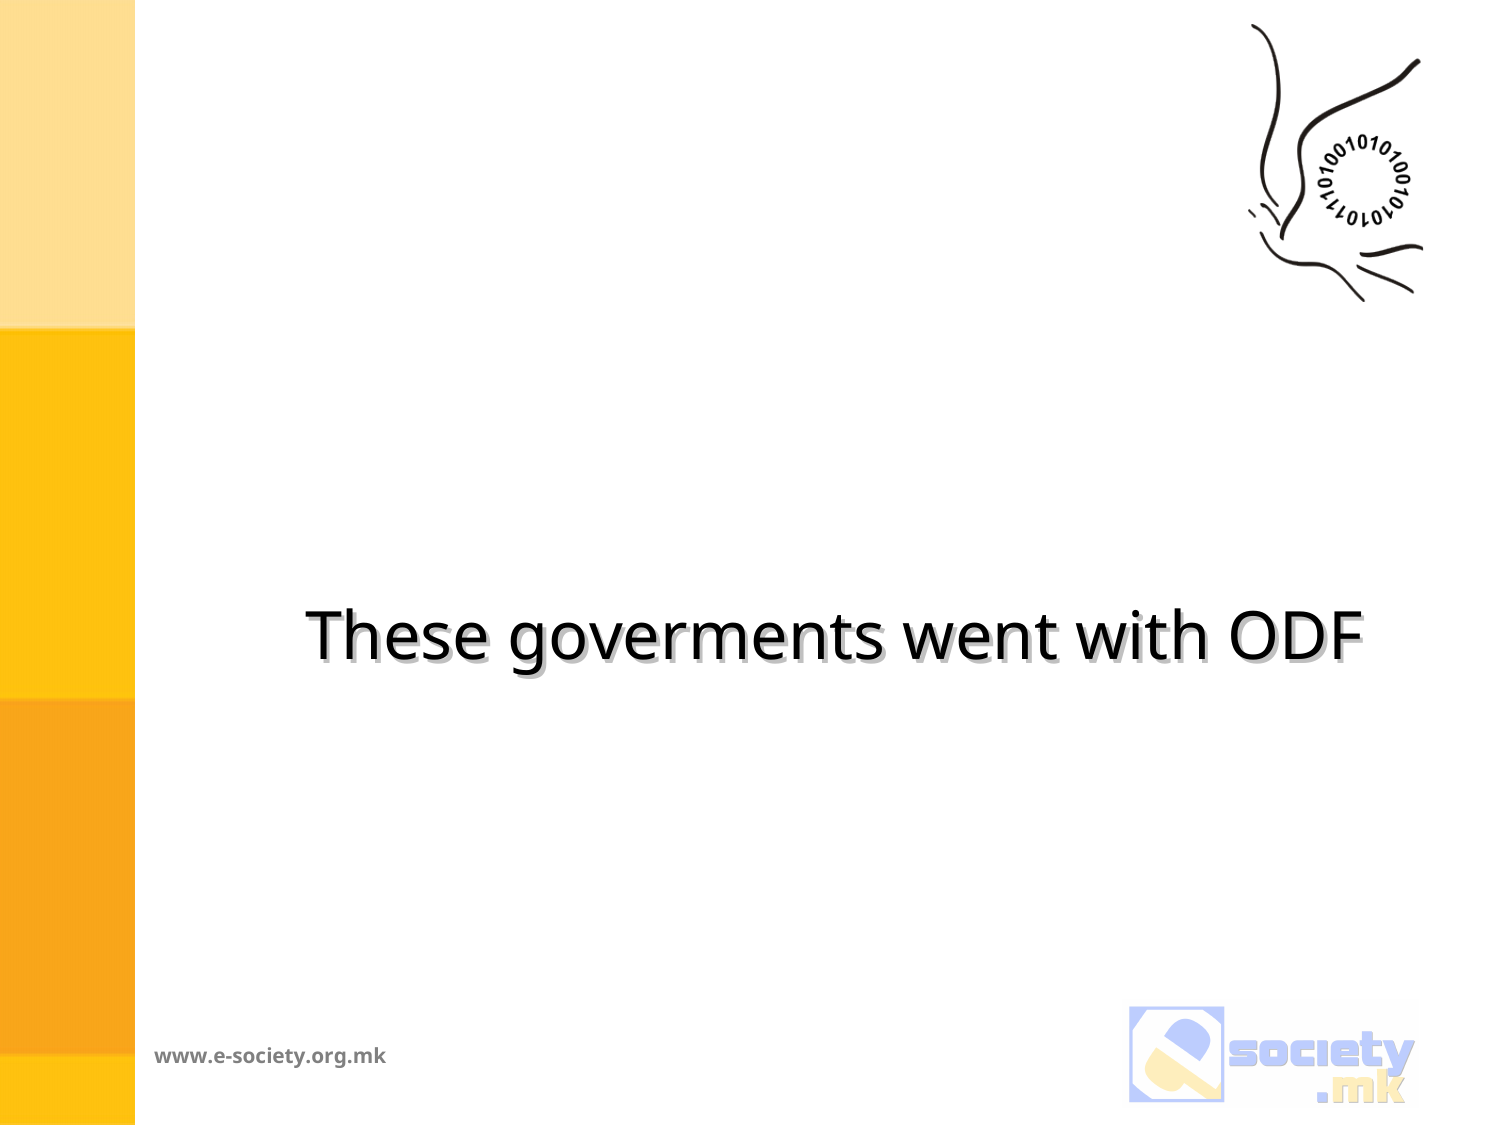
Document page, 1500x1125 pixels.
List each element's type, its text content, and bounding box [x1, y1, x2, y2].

subtitle These goverments went with ODF [169, 262, 1425, 1006]
picture [1248, 24, 1424, 262]
picture [0, 0, 135, 1125]
